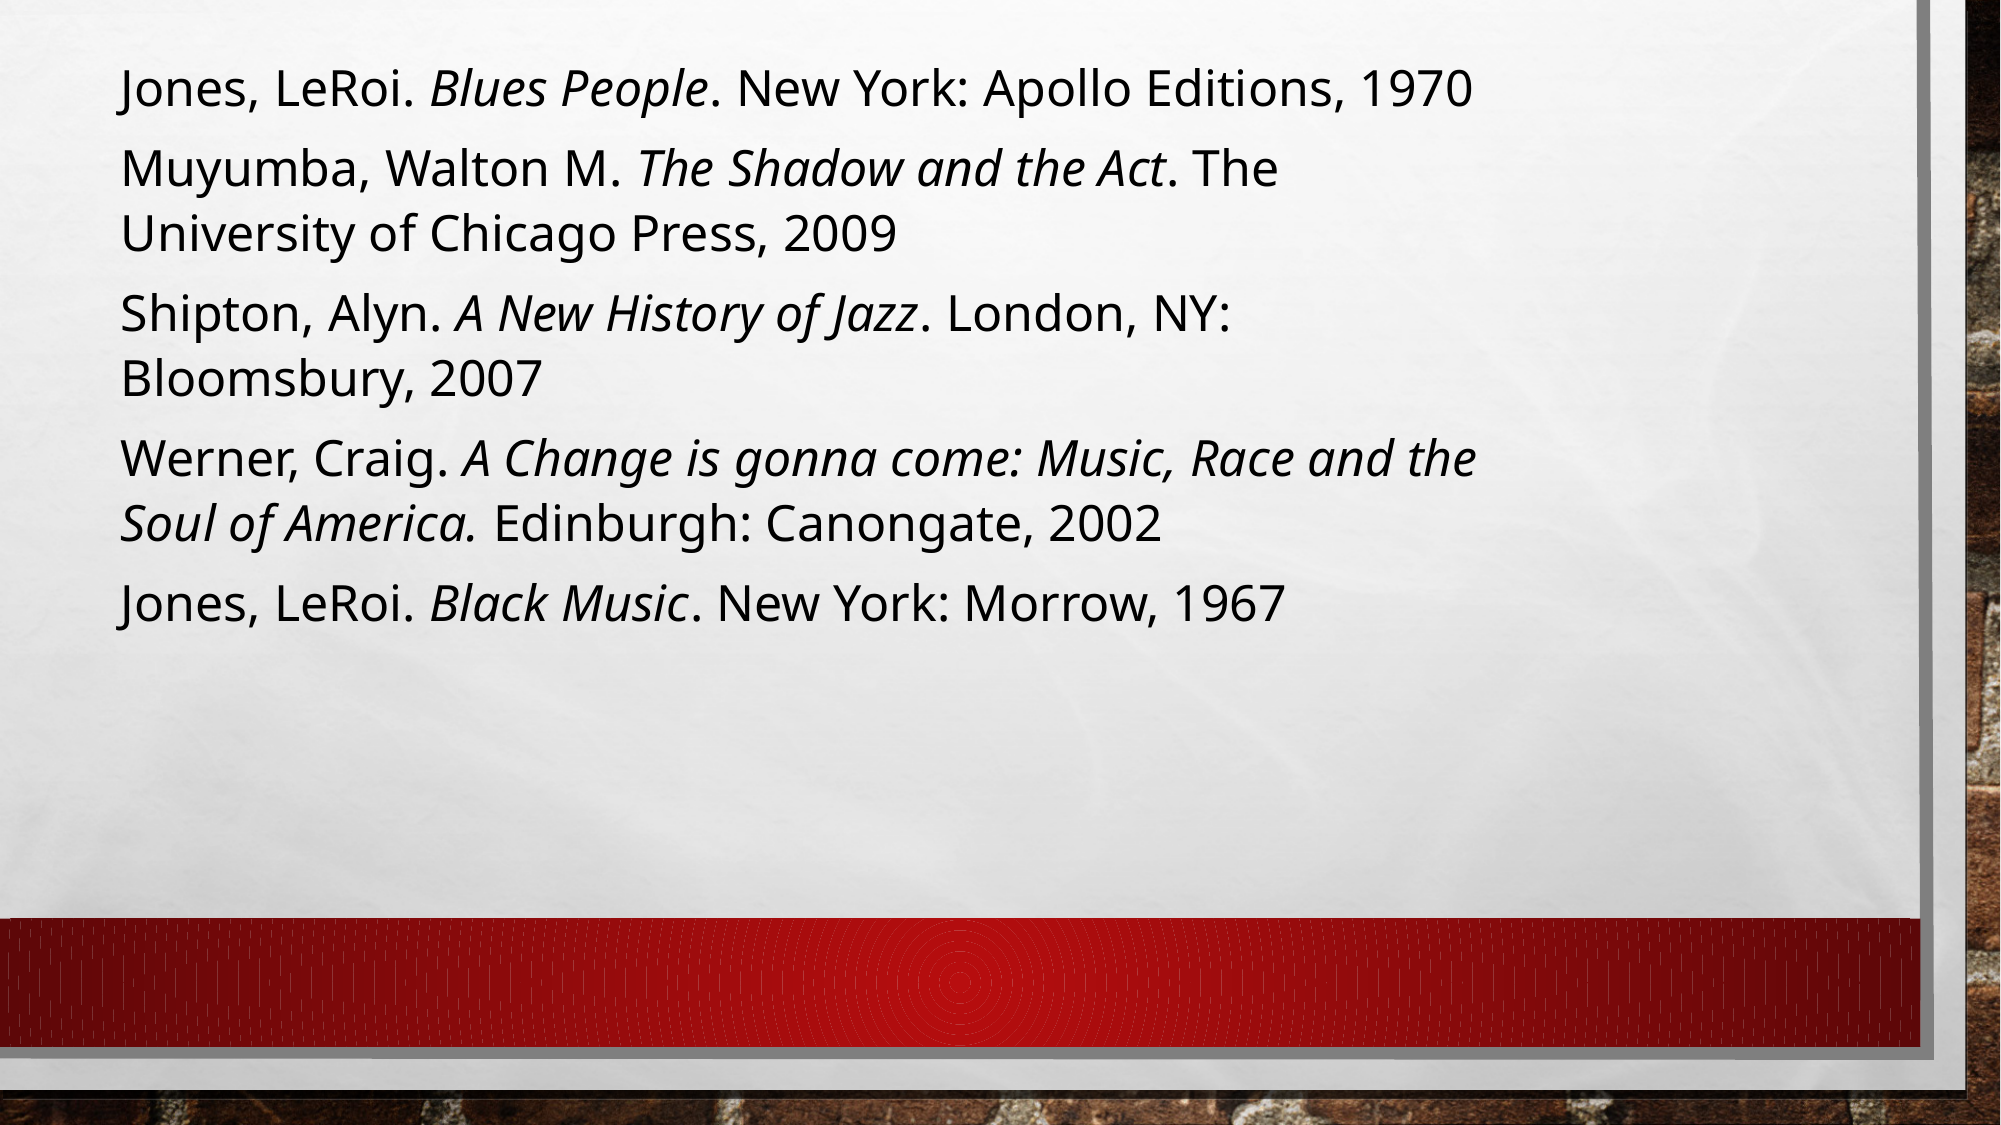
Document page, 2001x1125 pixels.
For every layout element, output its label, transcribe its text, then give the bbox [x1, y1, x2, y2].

text_box Jones, LeRoi. Blues People. New York: Apollo Editions, 1970 Muyumba, Walton M. The Shadow and the Act. The University of Chicago Press, 2009 Shipton, Alyn. A New History of Jazz. London, NY: Bloomsbury, 2007 Werner, Craig. A Change is gonna come: Music, Race and the Soul of America. Edinburgh: Canongate, 2002 Jones, LeRoi. Black Music. New York: Morrow, 1967 [106, 44, 1500, 704]
